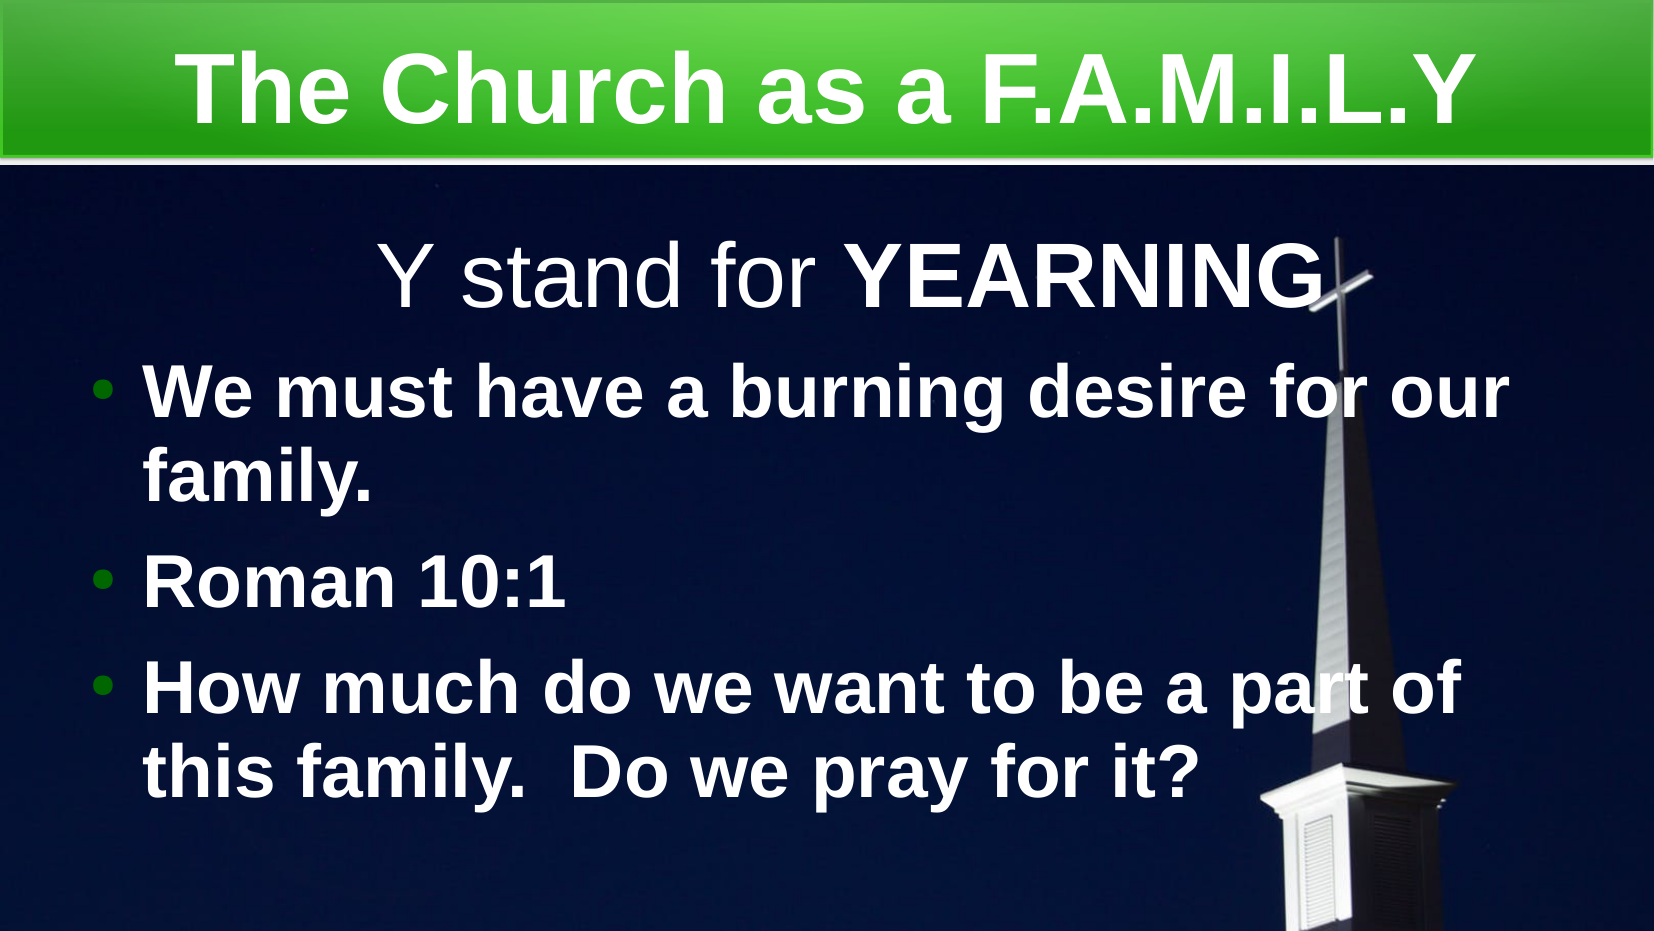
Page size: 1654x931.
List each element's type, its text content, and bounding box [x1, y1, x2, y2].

picture [0, 165, 1654, 931]
list Y stand for YEARNING We must have a burning desire for our family. Roman 10:1 How much do we want to be a part of this family. Do we pray for it? [71, 224, 1561, 886]
title The Church as a F.A.M.I.L.Y [82, 32, 1571, 145]
